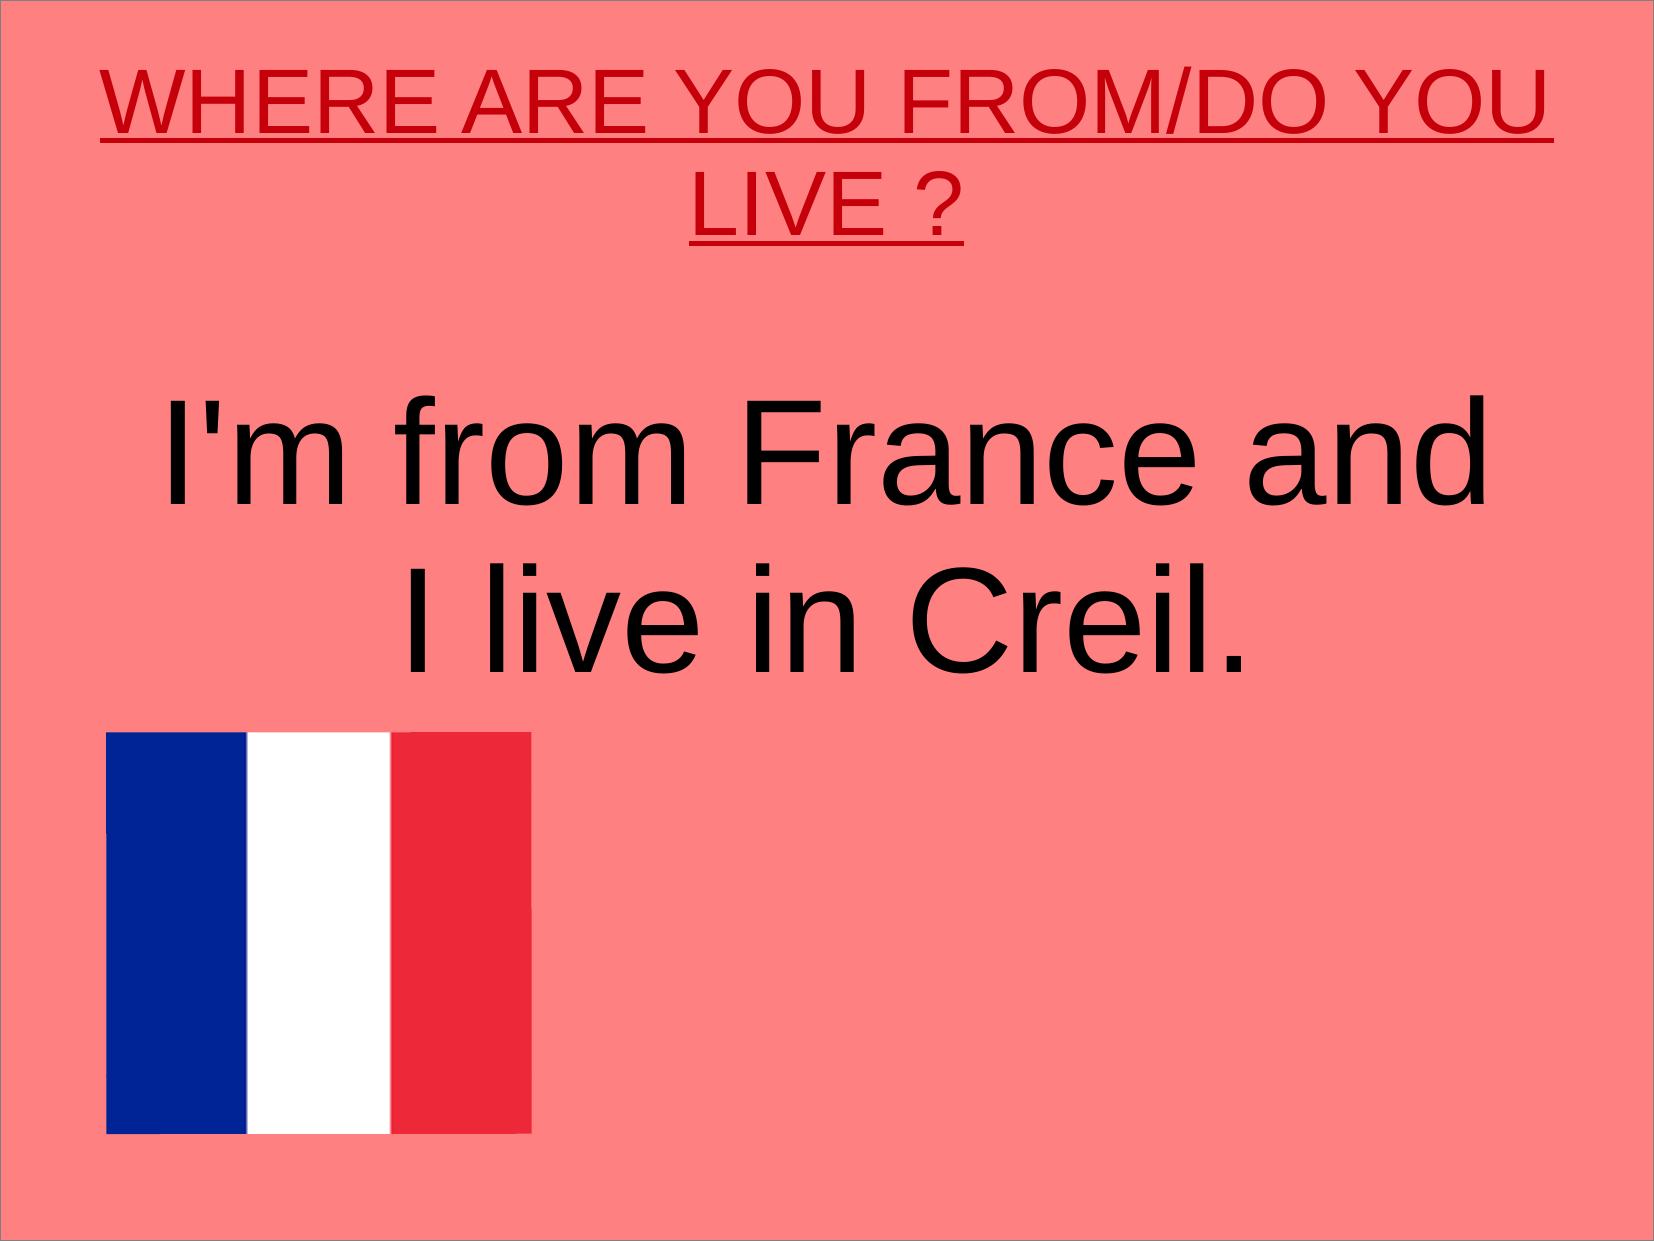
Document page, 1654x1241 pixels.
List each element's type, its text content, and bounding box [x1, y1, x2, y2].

title WHERE ARE YOU FROM/DO YOU LIVE ? [82, 49, 1571, 257]
list [106, 732, 532, 1135]
text_box I'm from France and I live in Creil. [0, 0, 1654, 1241]
